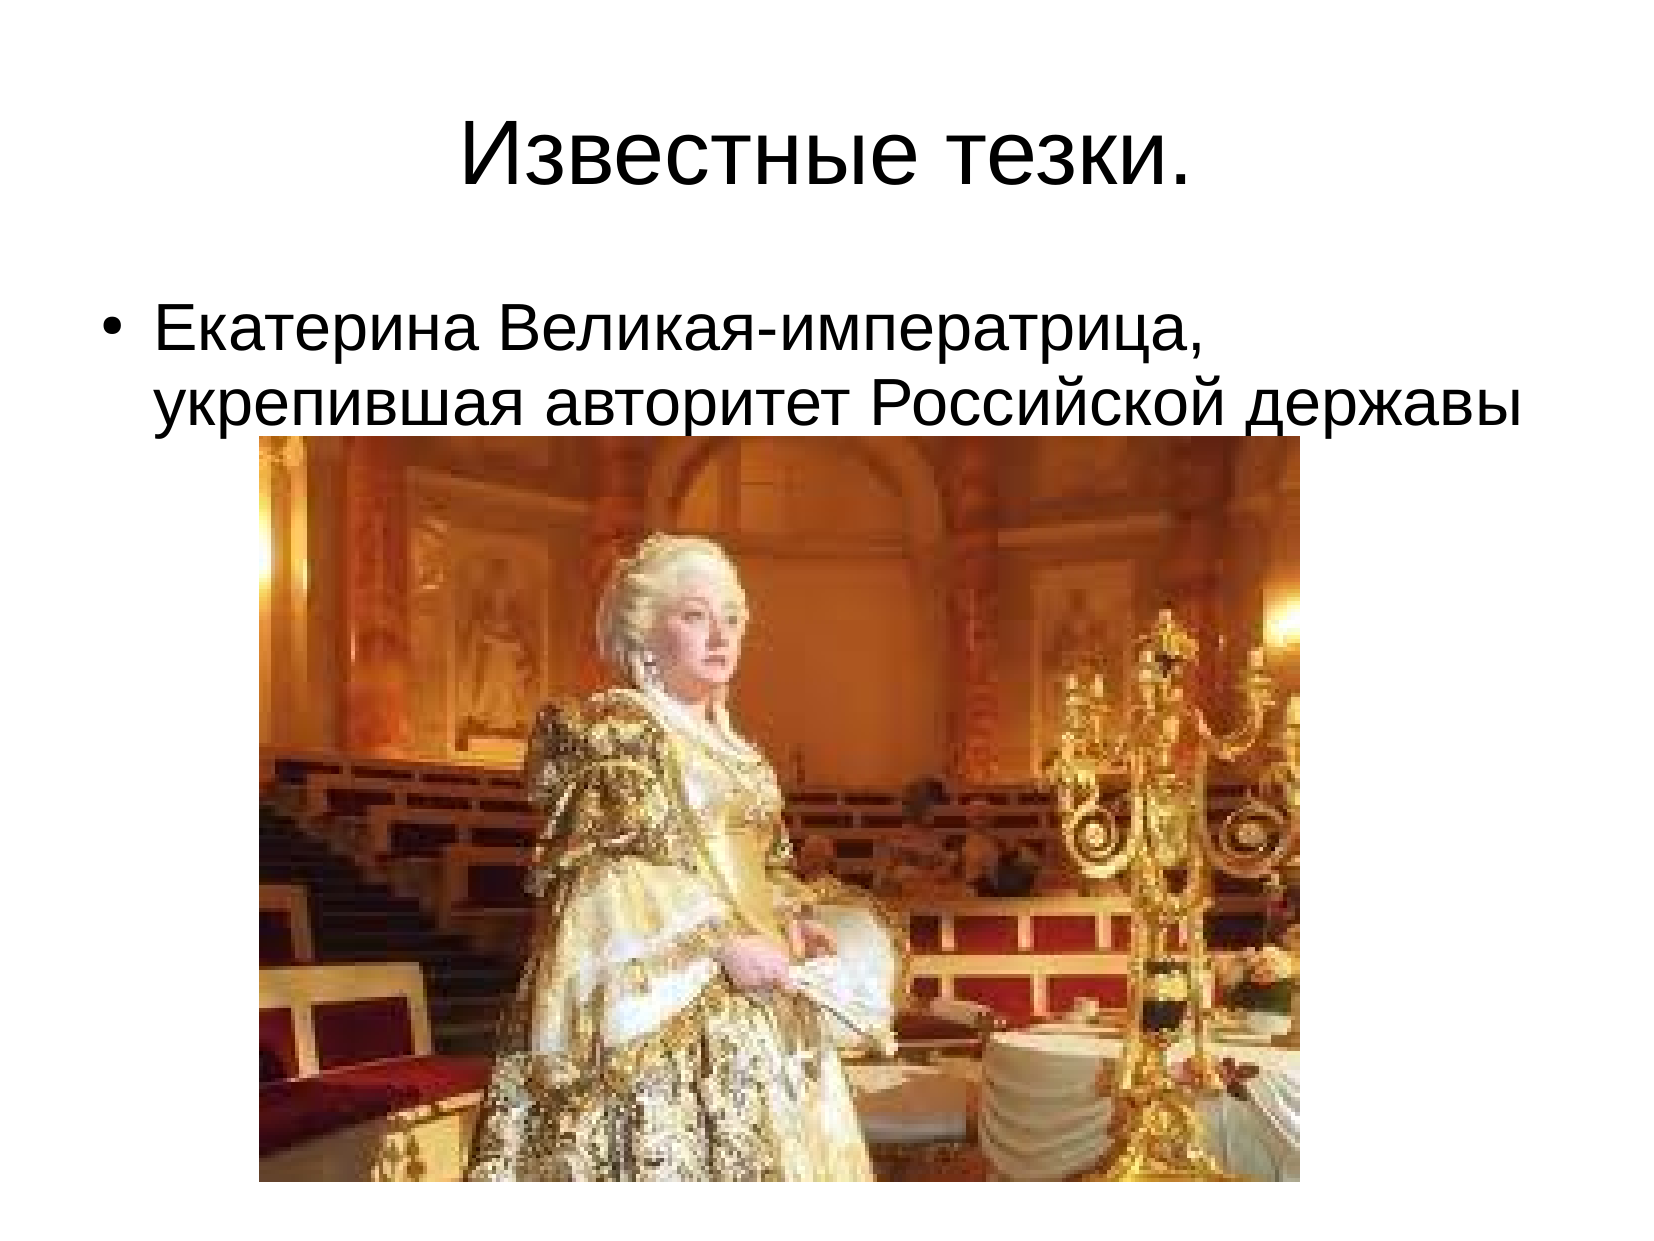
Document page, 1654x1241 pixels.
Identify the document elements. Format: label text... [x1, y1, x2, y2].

list Екатерина Великая-императрица, укрепившая авторитет Российской державы [82, 290, 1571, 1109]
picture [259, 436, 1300, 1182]
title Известные тезки. [82, 49, 1571, 257]
